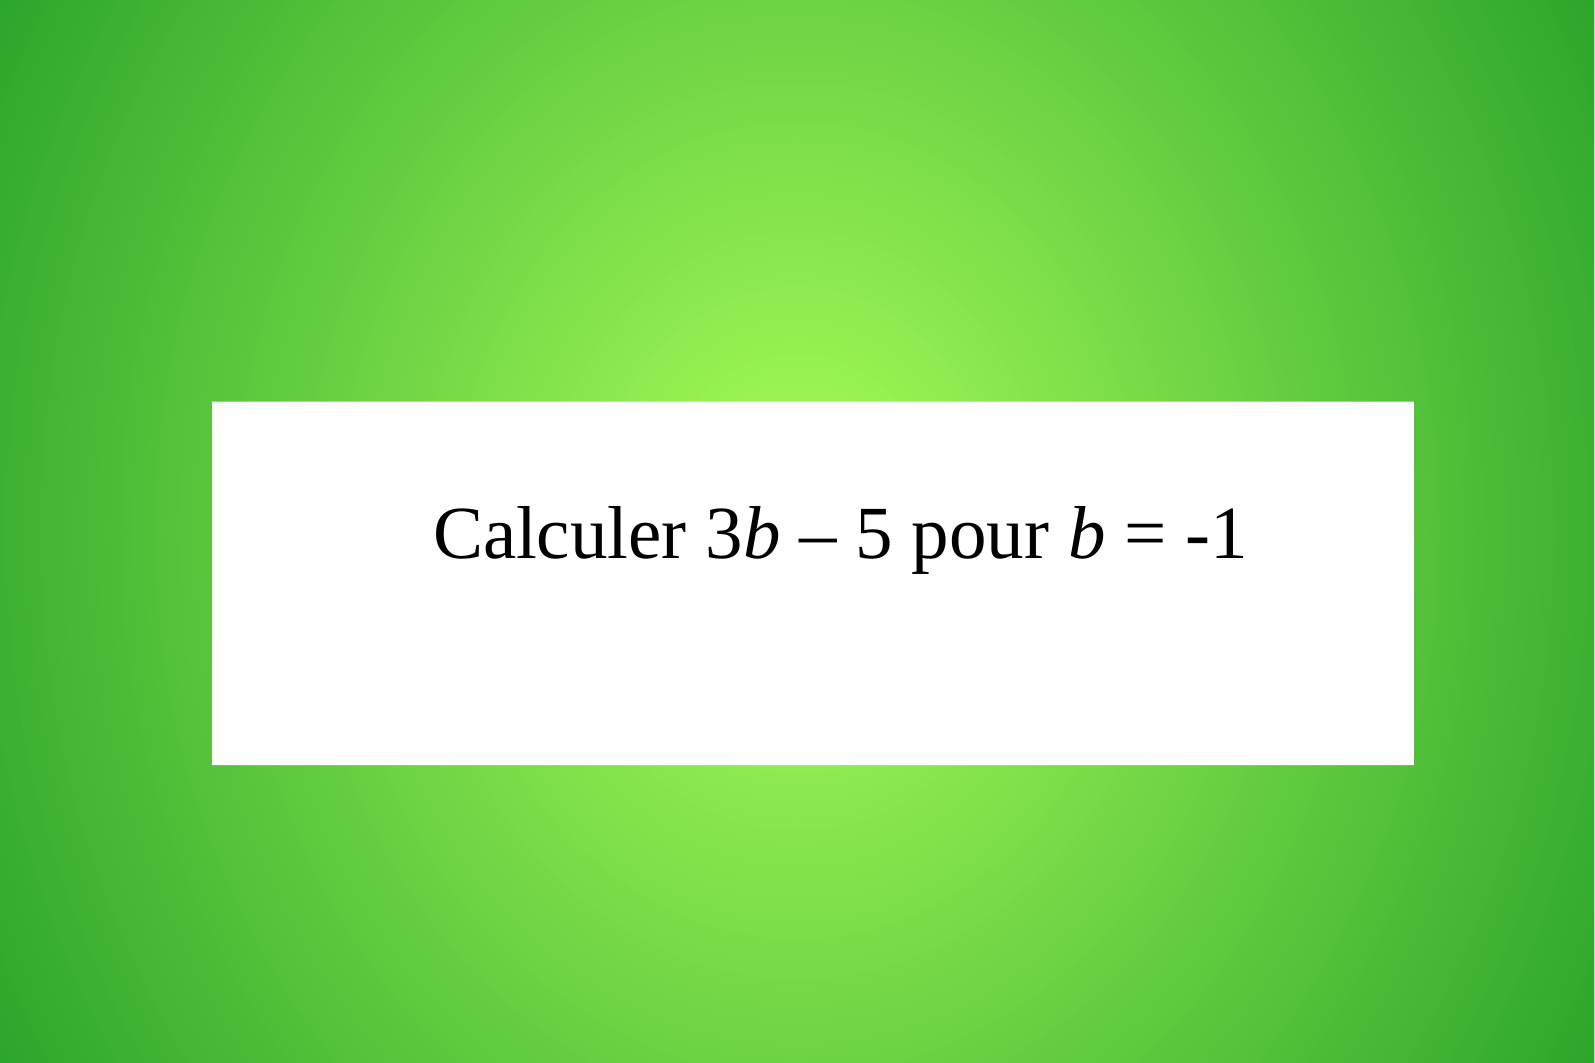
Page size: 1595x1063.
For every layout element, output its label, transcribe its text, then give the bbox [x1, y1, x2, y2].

picture [0, 0, 1595, 1063]
text_box Calculer 3b – 5 pour b = -1 [212, 401, 1414, 766]
